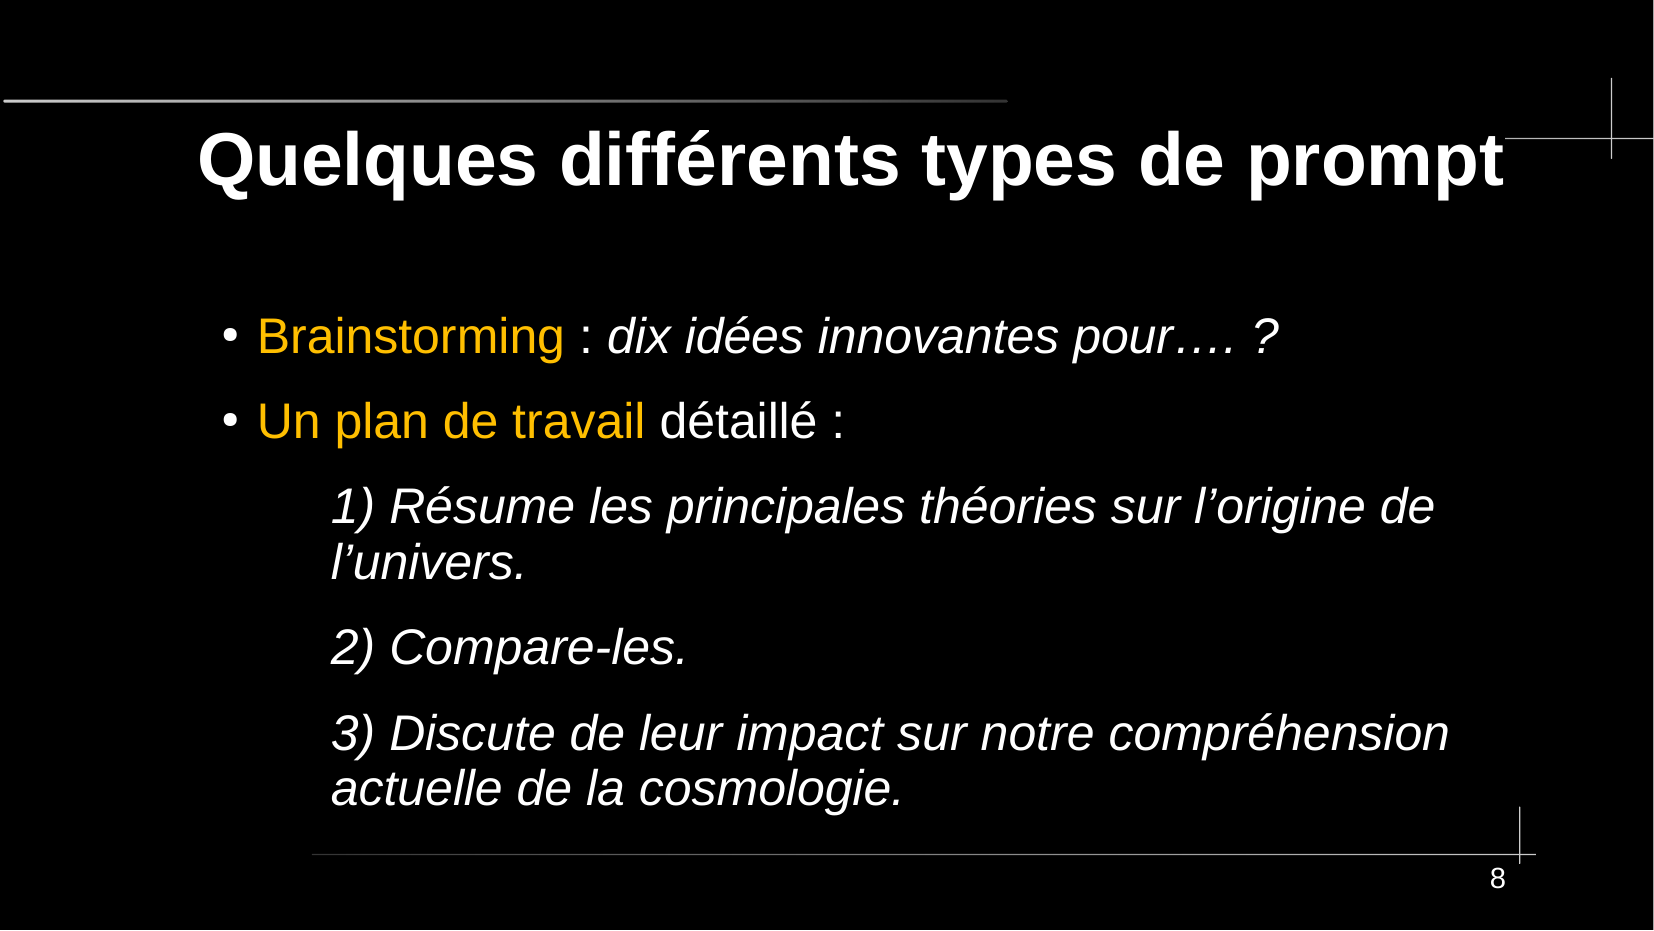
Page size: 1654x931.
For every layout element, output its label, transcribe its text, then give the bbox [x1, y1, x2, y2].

title Quelques différents types de prompt [88, 100, 1654, 207]
text_box Brainstorming : dix idées innovantes pour…. ? Un plan de travail détaillé : 1) Résume les principales théories sur l’origine de l’univers. 2) Compare-les. 3) Discute de leur impact sur notre compréhension actuelle de la cosmologie. [206, 215, 1506, 931]
